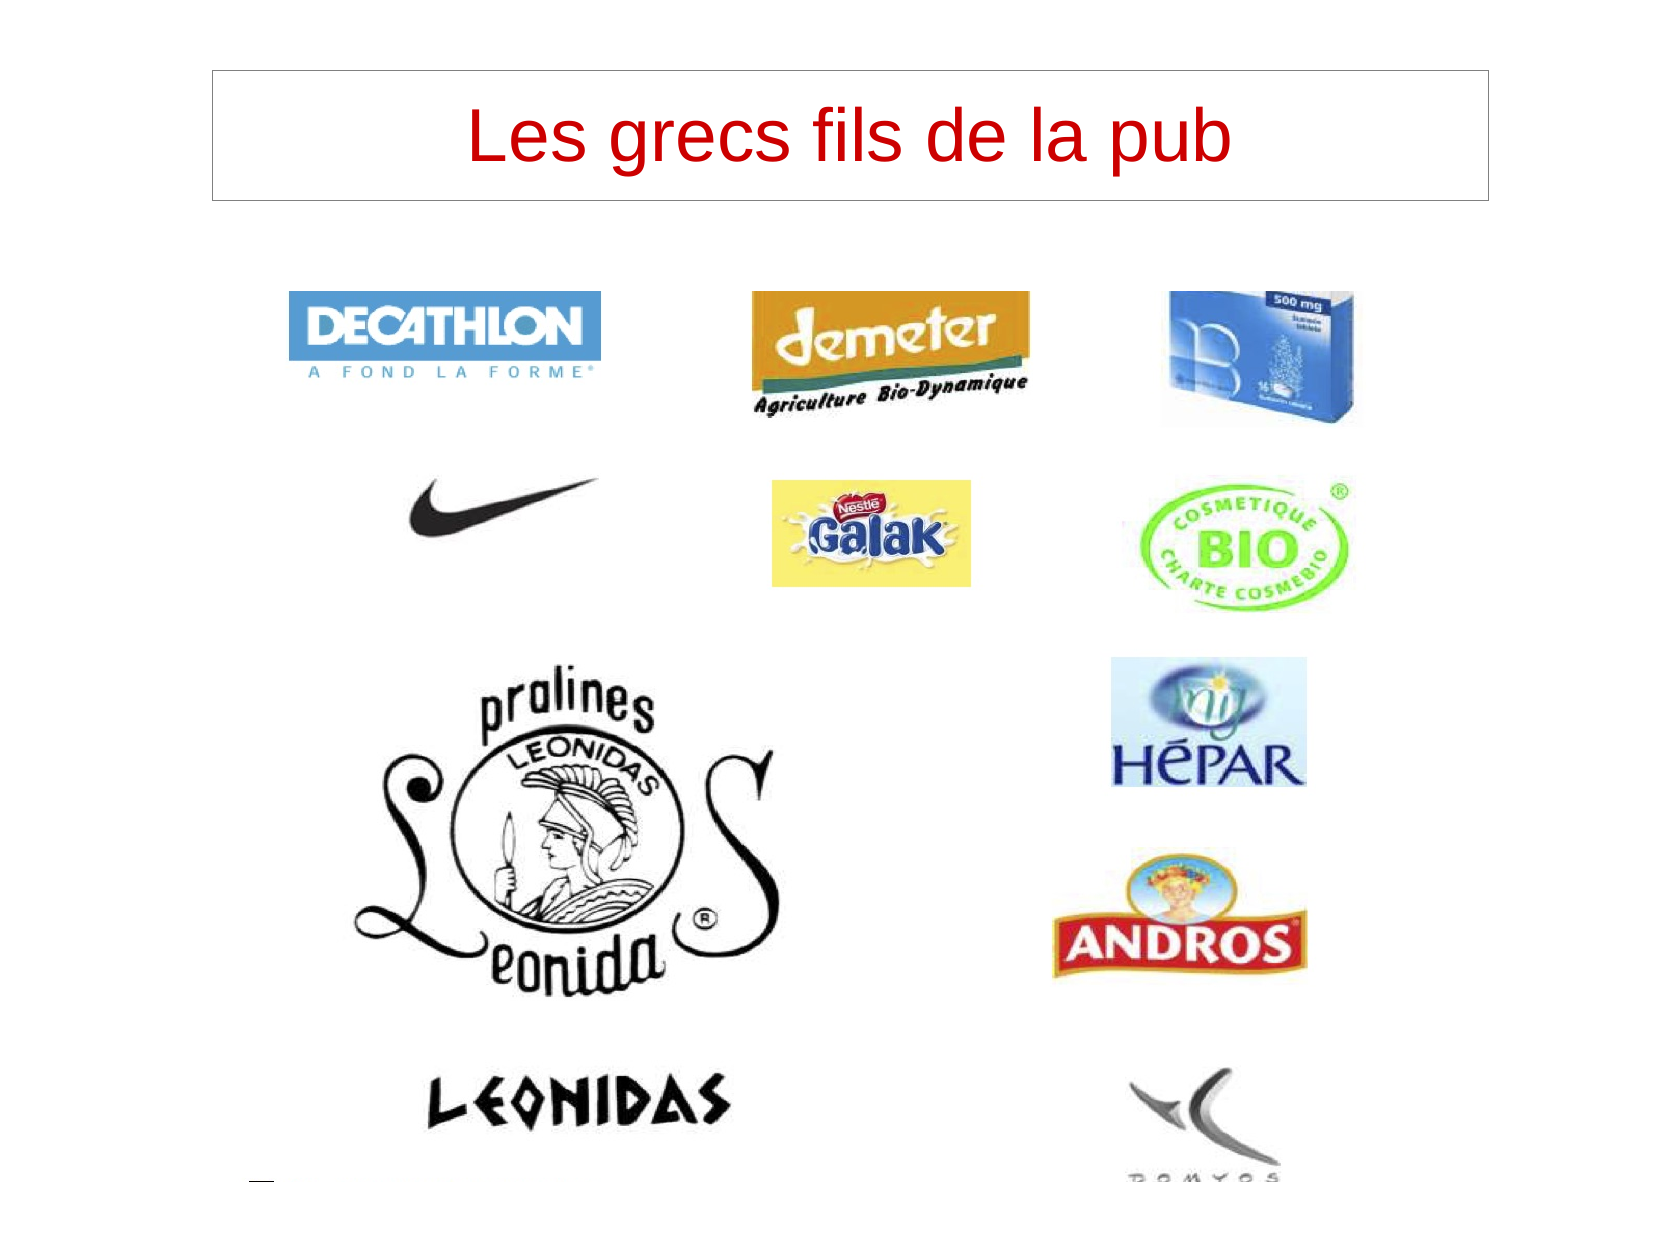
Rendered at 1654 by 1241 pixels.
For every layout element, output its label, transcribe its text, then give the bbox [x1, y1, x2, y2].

picture [153, 291, 1441, 1182]
text_box Les grecs fils de la pub [212, 70, 1489, 201]
